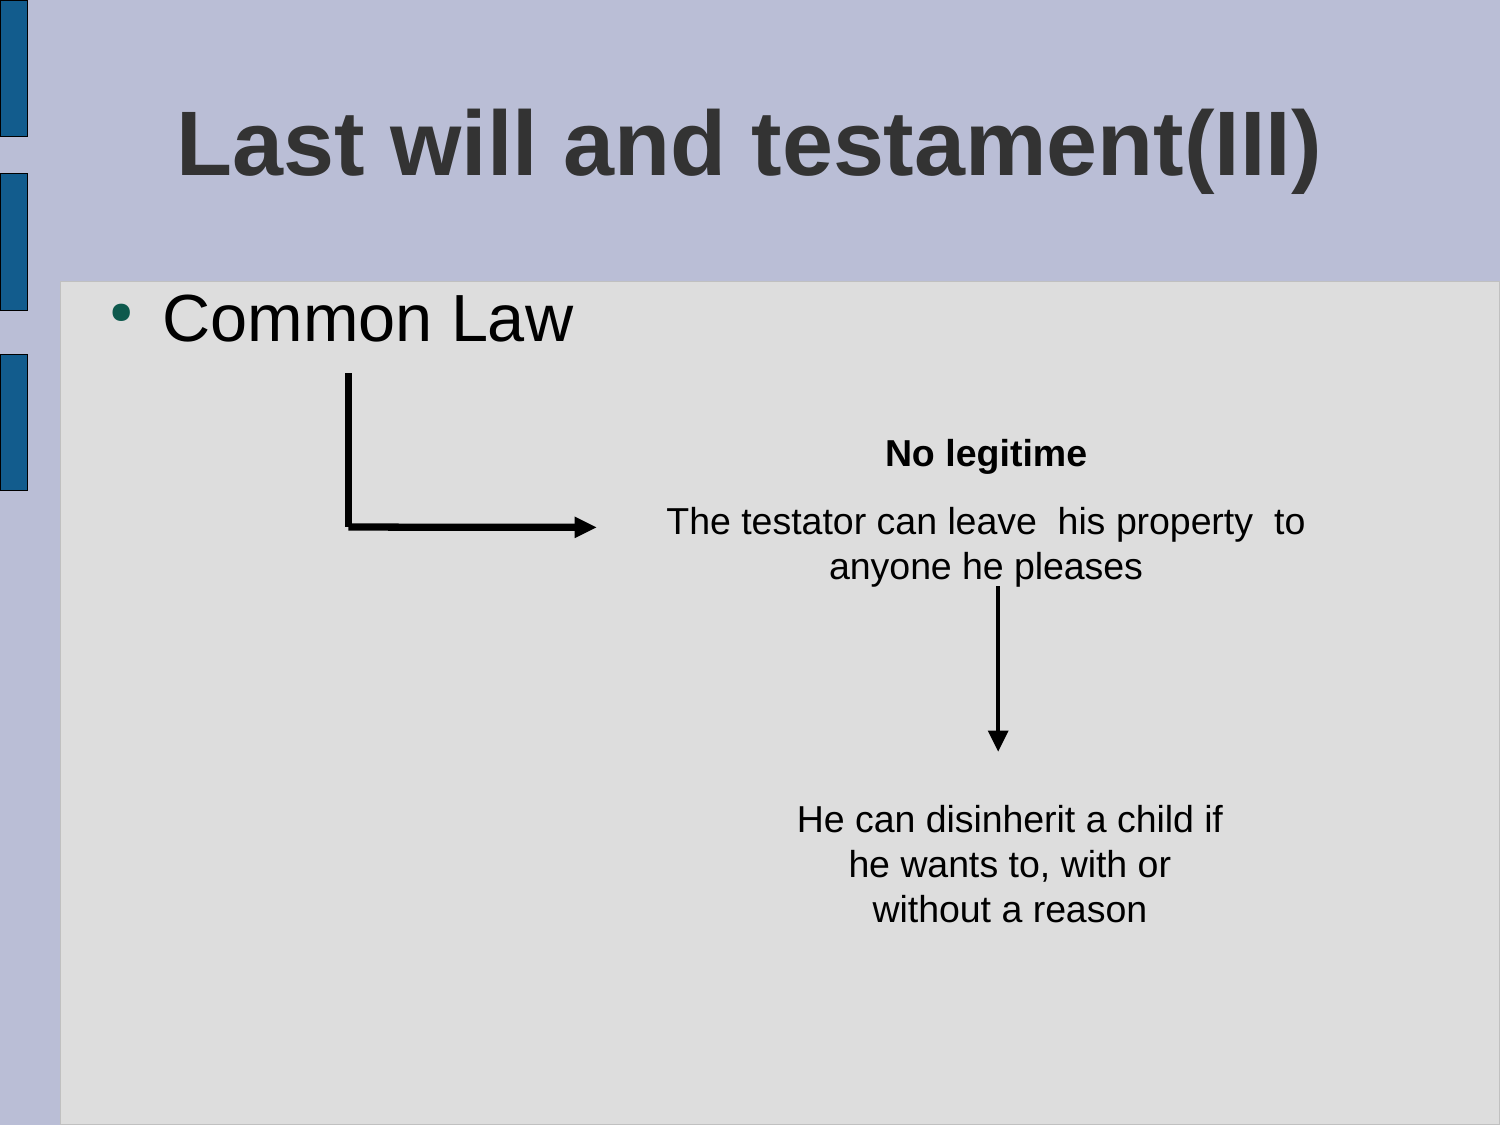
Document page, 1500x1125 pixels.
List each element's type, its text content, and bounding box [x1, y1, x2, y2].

title Last will and testament(III) [75, 45, 1426, 233]
text_box He can disinherit a child if he wants to, with or without a reason [773, 786, 1247, 1006]
list Common Law [76, 267, 1427, 1010]
text_box No legitime The testator can leave his property to anyone he pleases [631, 420, 1341, 664]
